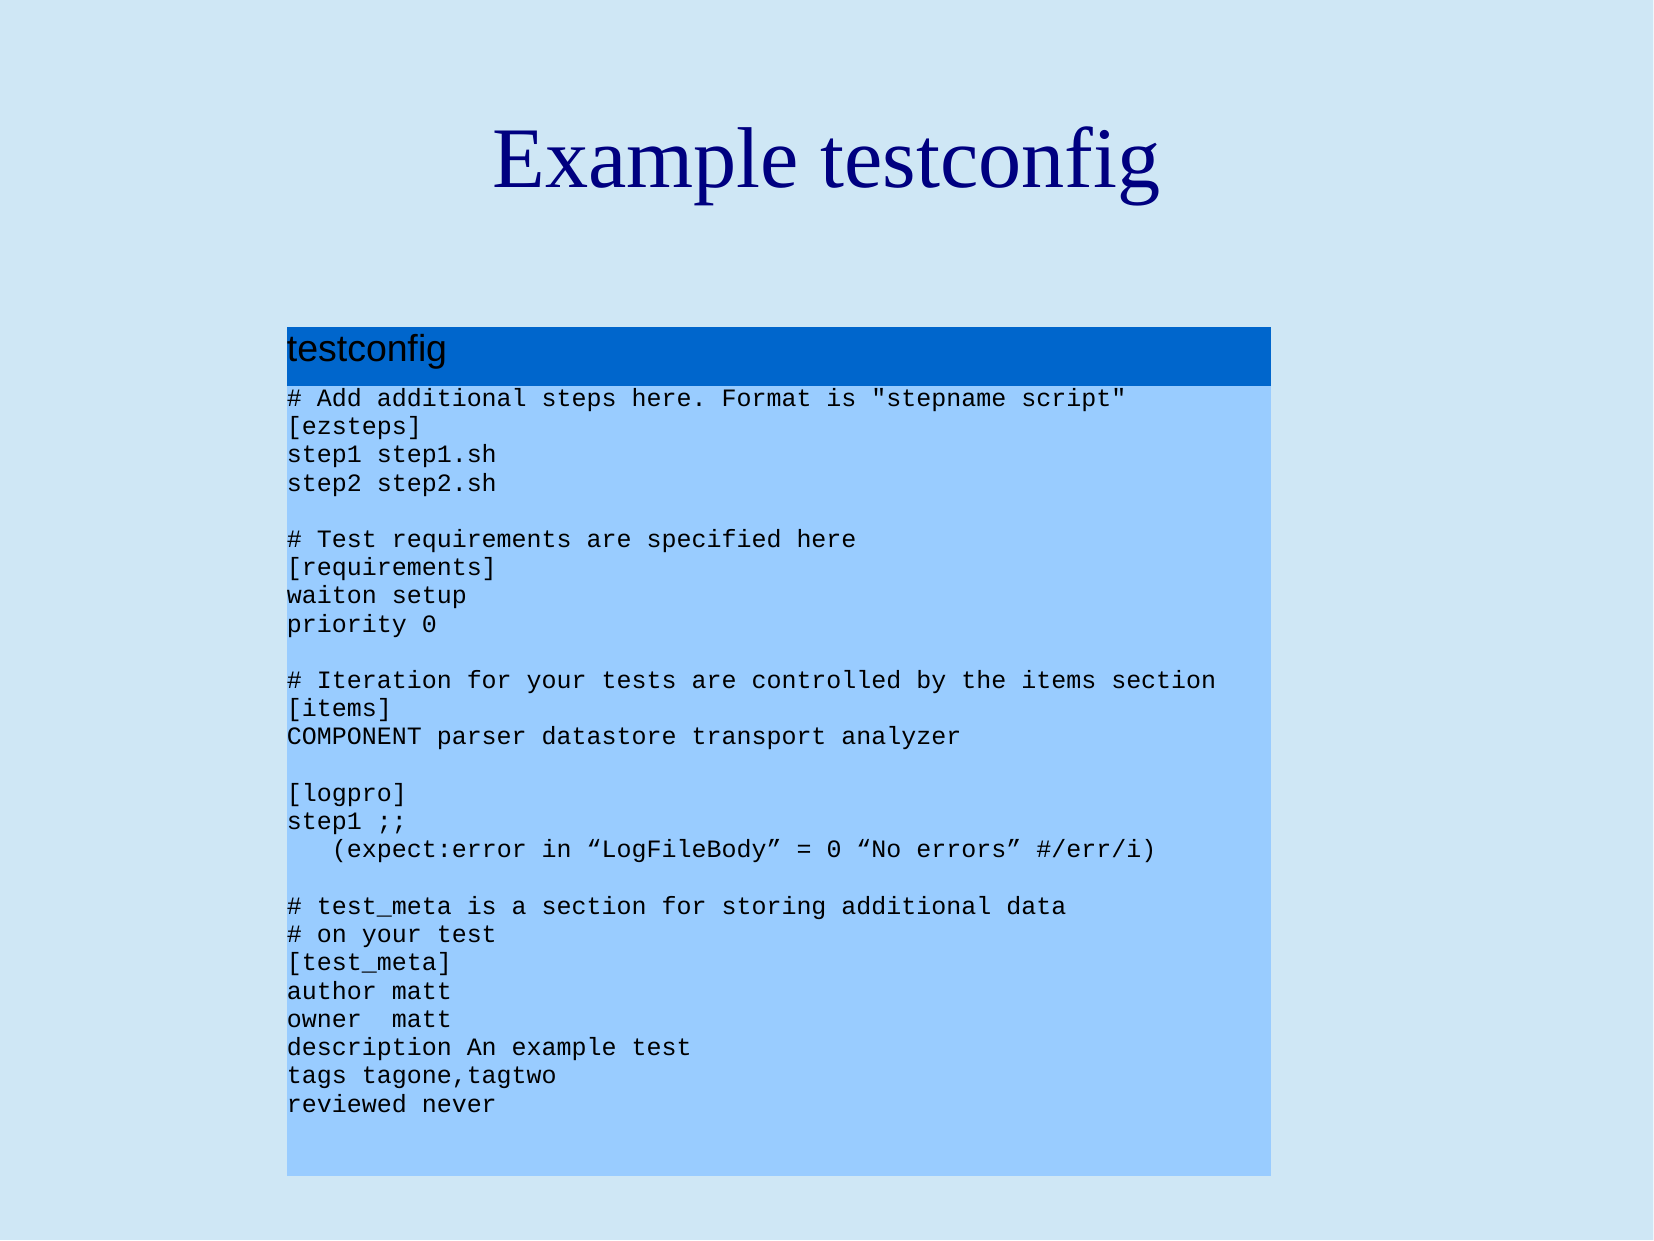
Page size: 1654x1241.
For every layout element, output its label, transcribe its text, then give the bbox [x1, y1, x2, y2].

title Example testconfig [82, 55, 1571, 263]
table_cell # Add additional steps here. Format is "stepname script" [ezsteps] step1 step1.sh step2 step2.sh # Test requirements are specified here [requirements] waiton setup priority 0 # Iteration for your tests are controlled by the items section [items] COMPONENT parser datastore transport analyzer [logpro] step1 ;; (expect:error in “LogFileBody” = 0 “No errors” #/err/i) # test_meta is a section for storing additional data # on your test [test_meta] author matt owner matt description An example test tags tagone,tagtwo reviewed never [287, 386, 1271, 1176]
table_header testconfig [287, 327, 1271, 386]
